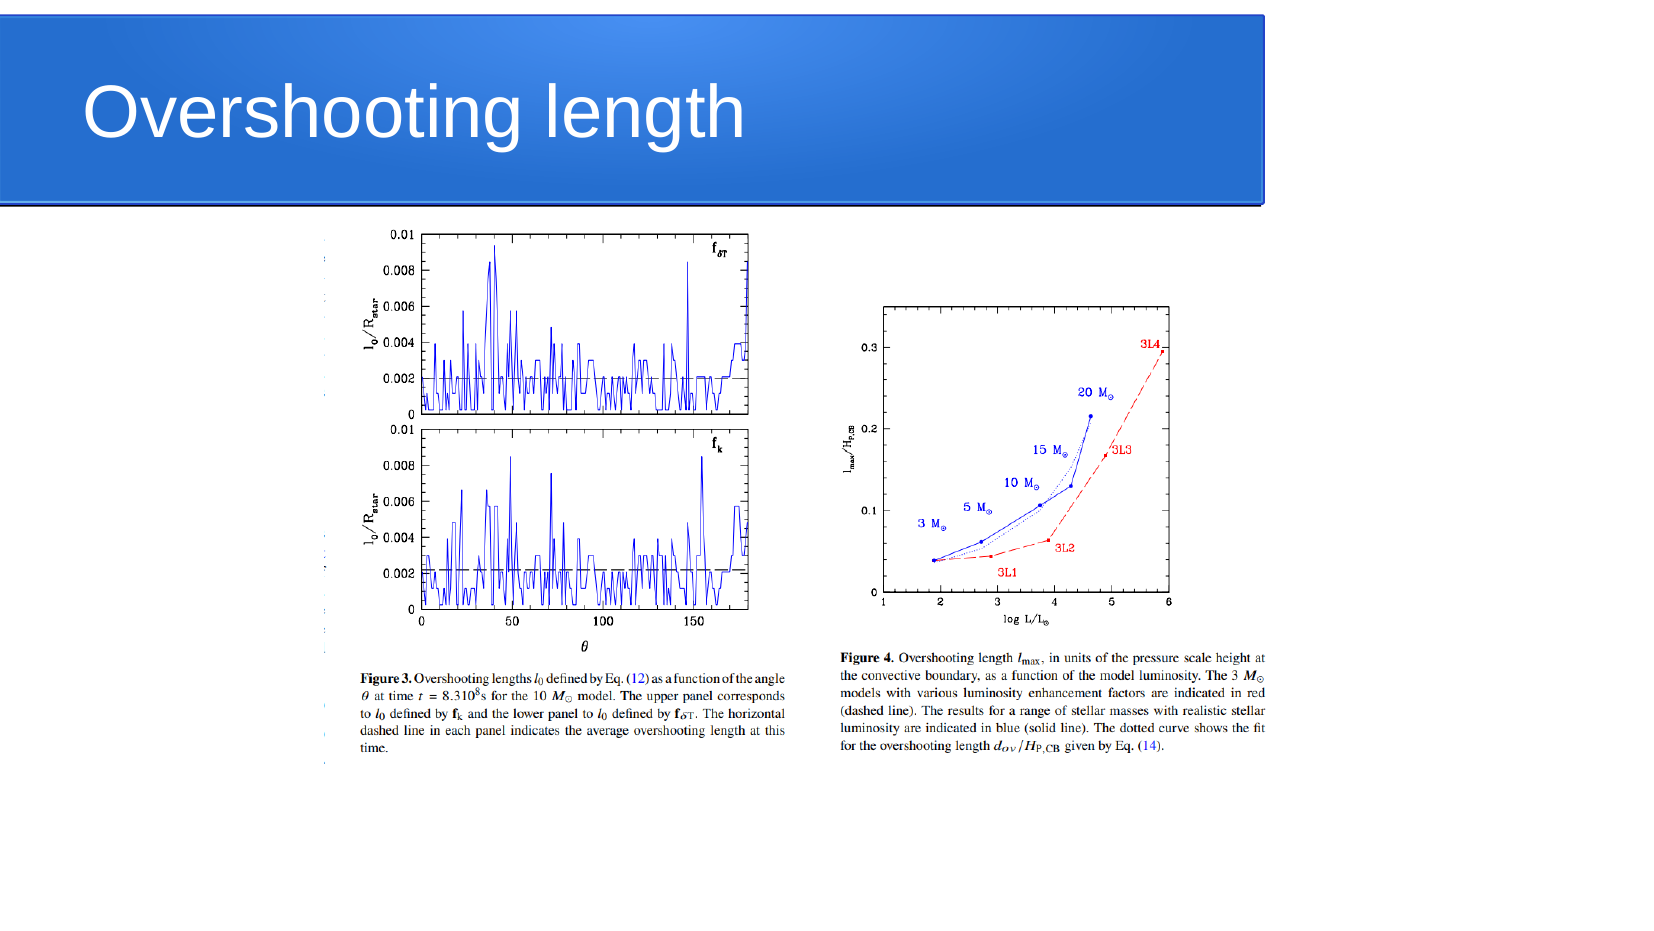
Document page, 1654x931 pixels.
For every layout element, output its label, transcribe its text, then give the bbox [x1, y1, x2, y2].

title Overshooting length [82, 35, 1235, 189]
picture [324, 224, 1330, 764]
